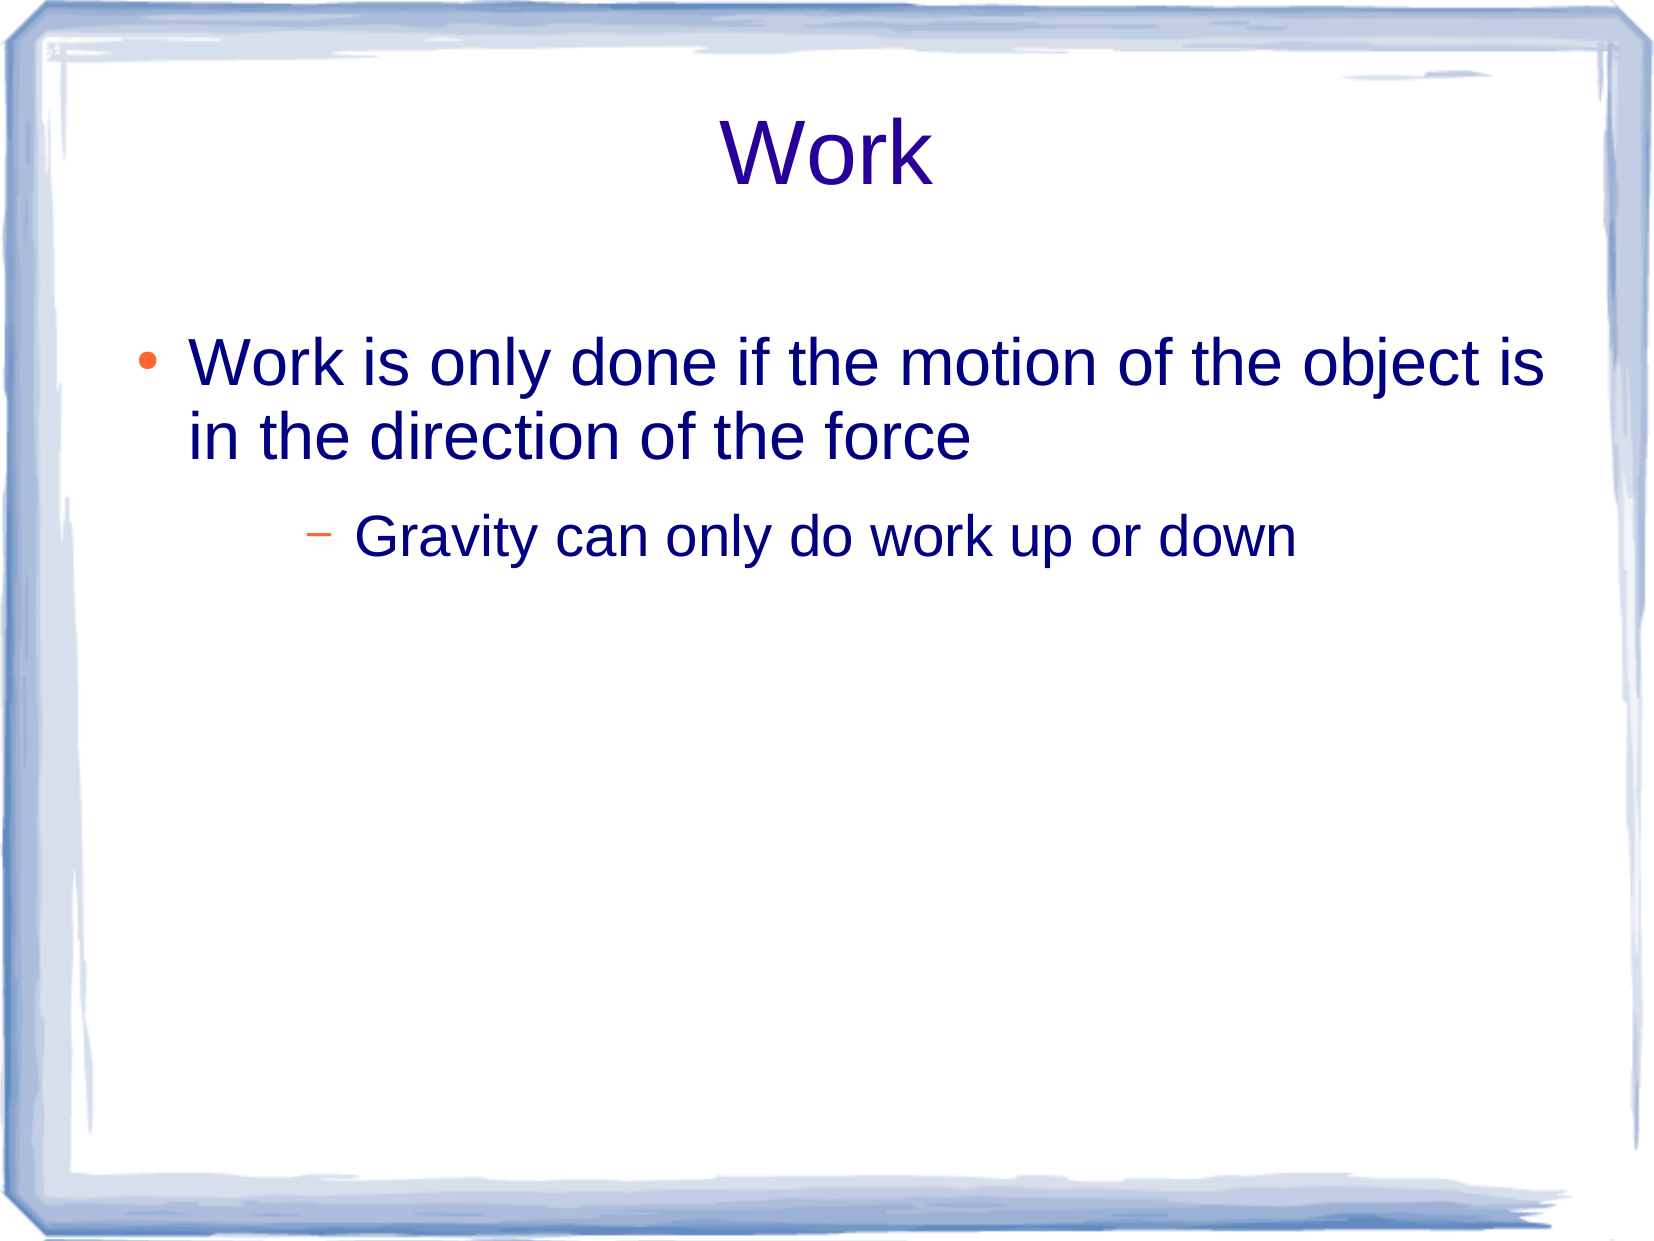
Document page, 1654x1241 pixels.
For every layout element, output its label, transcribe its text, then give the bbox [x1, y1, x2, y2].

title Work [82, 56, 1571, 250]
picture [0, 0, 1654, 1241]
list Work is only done if the motion of the object is in the direction of the force Gravity can only do work up or down [118, 324, 1571, 990]
